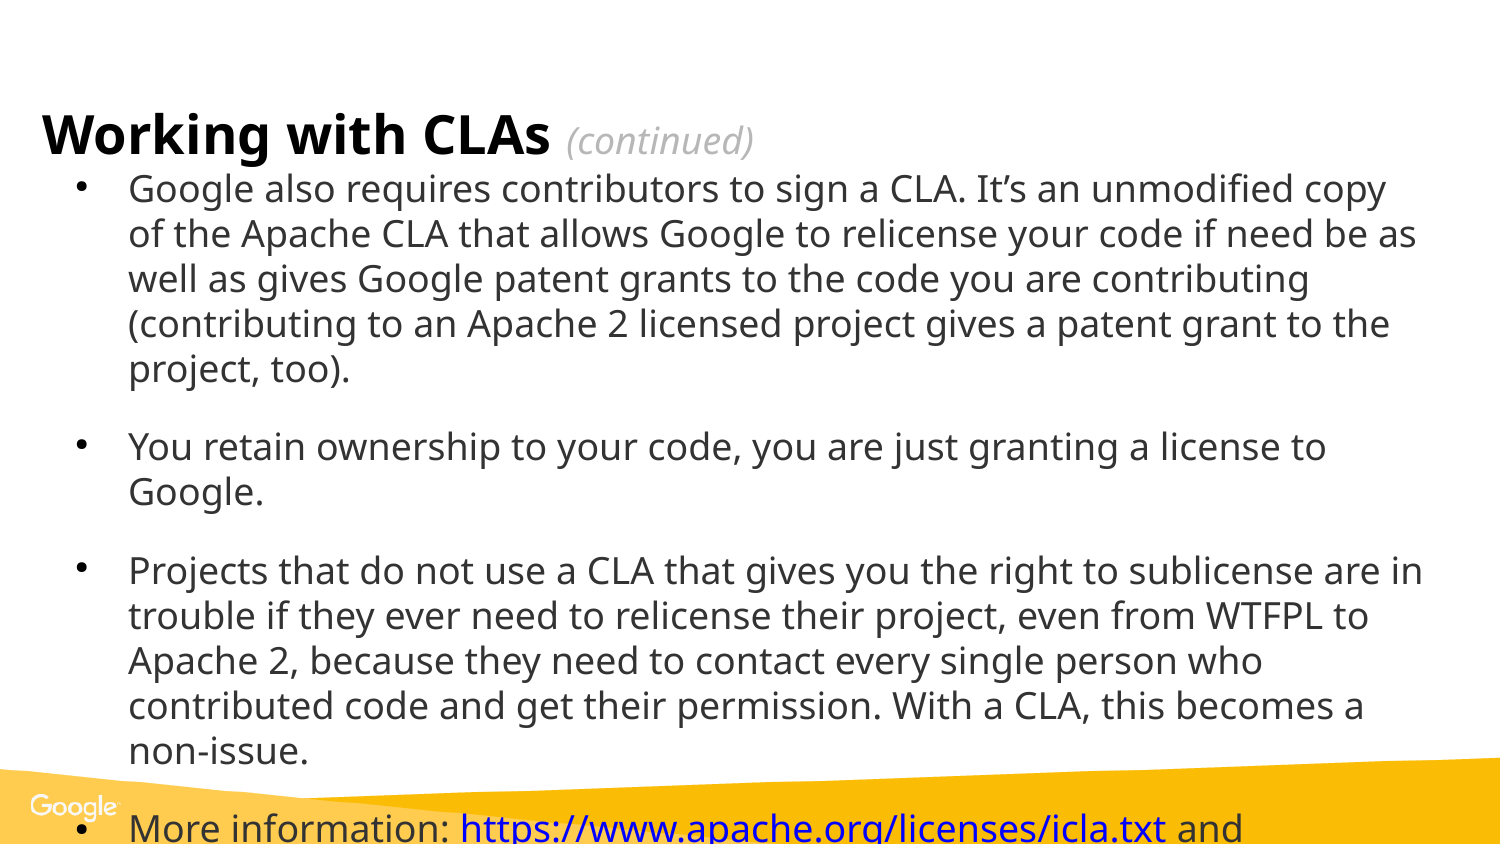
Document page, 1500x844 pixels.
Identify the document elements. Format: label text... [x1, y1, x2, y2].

picture [713, 824, 725, 840]
picture [516, 824, 528, 840]
text_box Working with CLAs (continued) [27, 85, 1113, 210]
picture [0, 0, 1500, 844]
list Google also requires contributors to sign a CLA. It’s an unmodified copy of the Apache CLA that allows Google to relicense your code if need be as well as gives Google patent grants to the code you are contributing (contributing to an Apache 2 licensed project gives a patent grant to the project, too). You retain ownership to your code, you are just granting a license to Google. Projects that do not use a CLA that gives you the right to sublicense are in trouble if they ever need to relicense their project, even from WTFPL to Apache 2, because they need to contact every single person who contributed code and get their permission. With a CLA, this becomes a non-issue. More information: https://www.apache.org/licenses/icla.txt and https://cla.developers.google.com/clas [42, 150, 1441, 711]
picture [866, 824, 878, 840]
